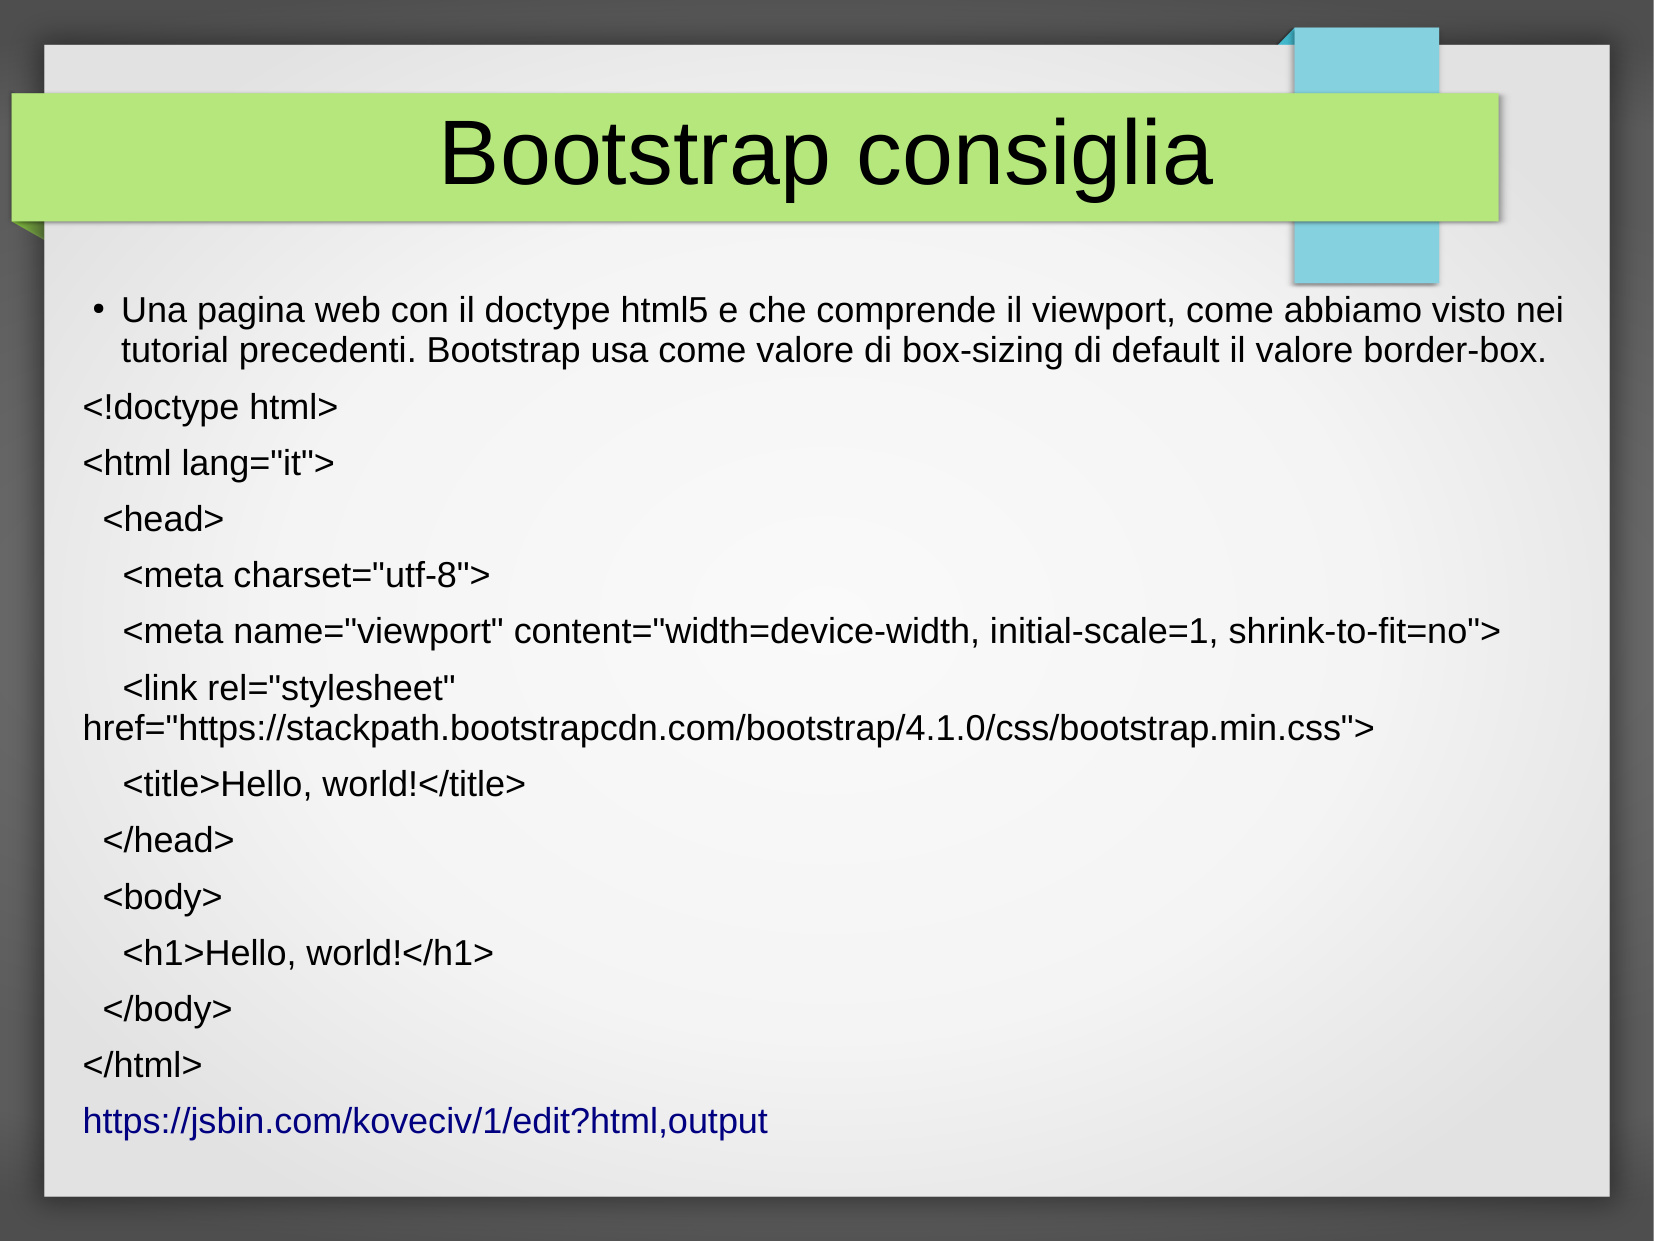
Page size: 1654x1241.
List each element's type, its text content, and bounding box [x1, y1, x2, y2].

picture [0, 0, 1654, 1241]
title Bootstrap consiglia [82, 49, 1571, 257]
list Una pagina web con il doctype html5 e che comprende il viewport, come abbiamo visto nei tutorial precedenti. Bootstrap usa come valore di box-sizing di default il valore border-box. <!doctype html> <html lang="it"> <head> <meta charset="utf-8"> <meta name="viewport" content="width=device-width, initial-scale=1, shrink-to-fit=no"> <link rel="stylesheet" href="https://stackpath.bootstrapcdn.com/bootstrap/4.1.0/css/bootstrap.min.css"> <title>Hello, world!</title> </head> <body> <h1>Hello, world!</h1> </body> </html> https://jsbin.com/koveciv/1/edit?html,output [82, 290, 1571, 1193]
